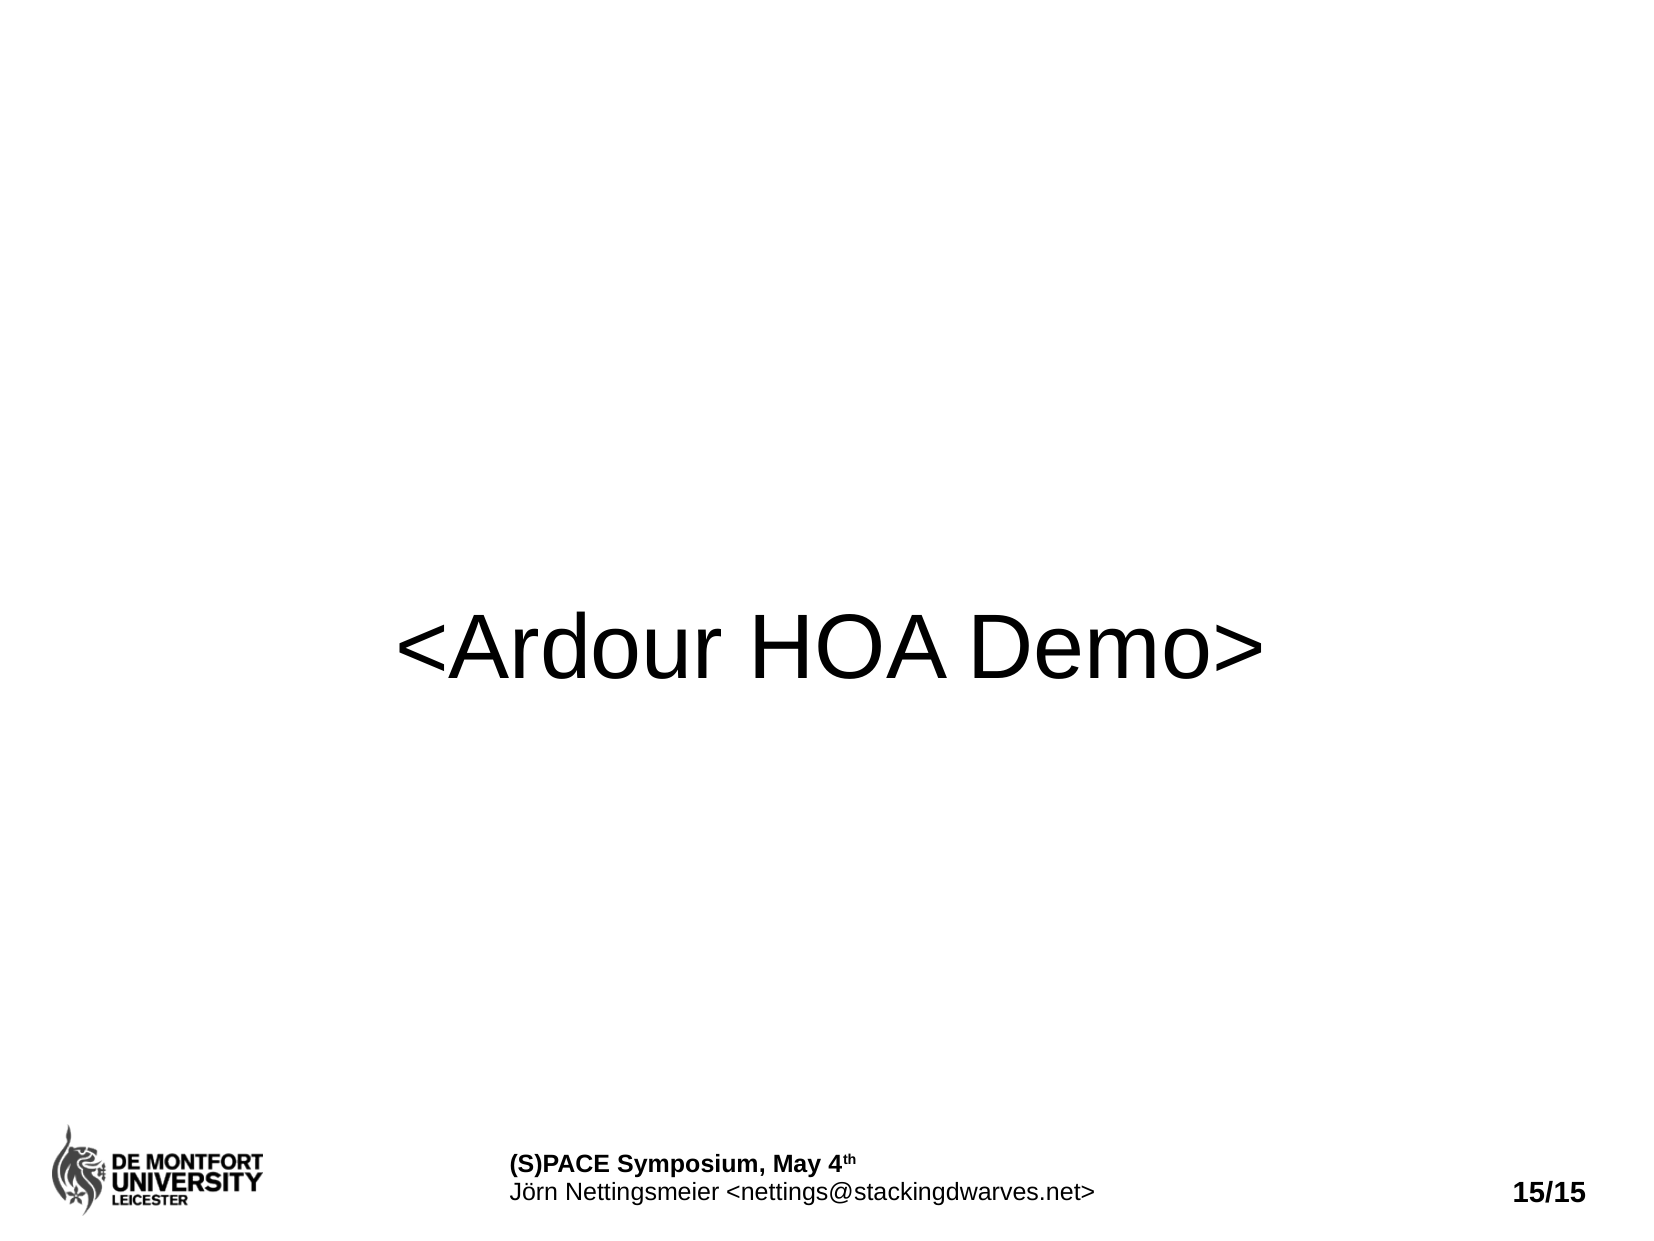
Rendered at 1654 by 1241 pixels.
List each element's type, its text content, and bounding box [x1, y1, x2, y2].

title <Ardour HOA Demo> [86, 542, 1576, 751]
